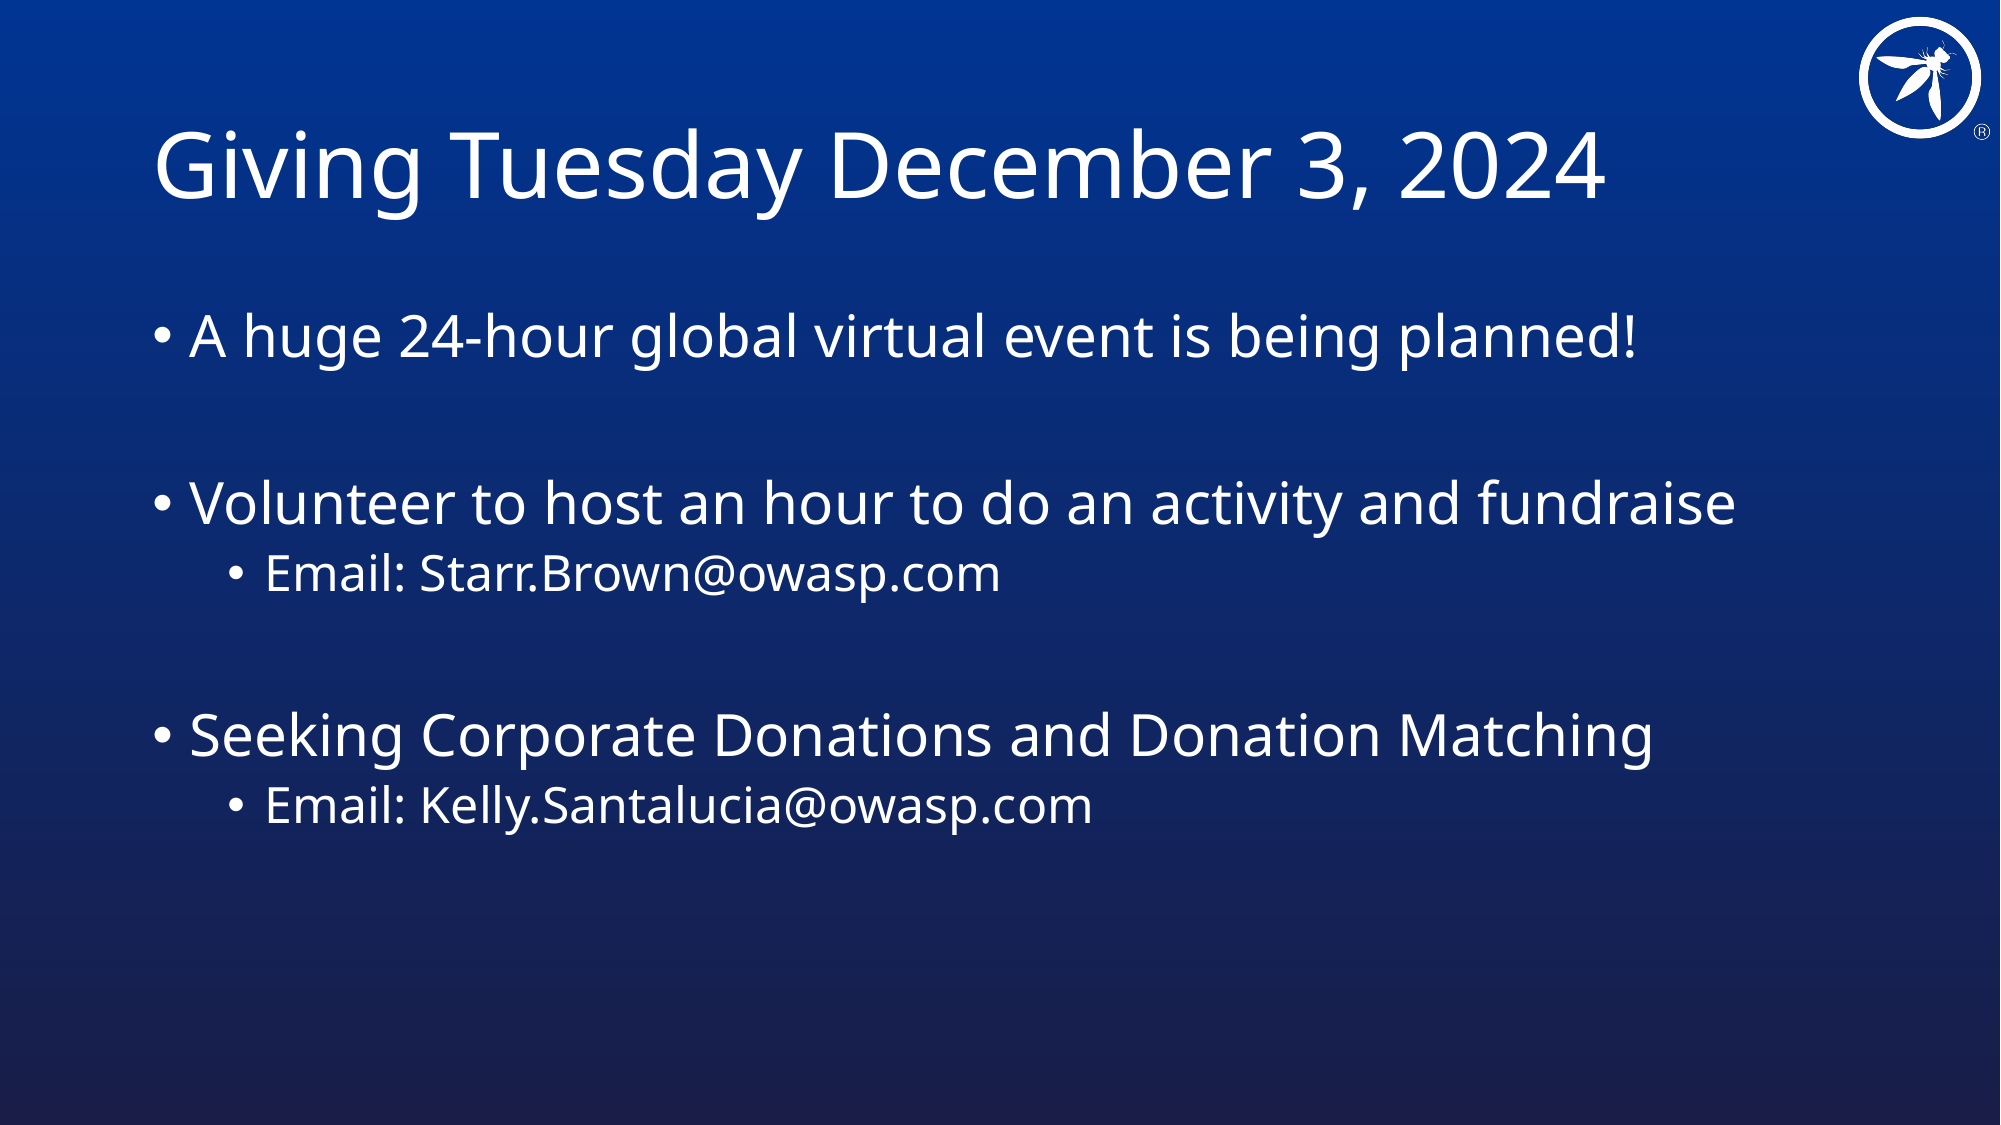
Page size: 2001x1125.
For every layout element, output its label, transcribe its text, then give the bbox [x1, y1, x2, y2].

picture [1797, 0, 2001, 200]
list A huge 24-hour global virtual event is being planned! Volunteer to host an hour to do an activity and fundraise Email: Starr.Brown@owasp.com Seeking Corporate Donations and Donation Matching Email: Kelly.Santalucia@owasp.com [137, 299, 1863, 1014]
title Giving Tuesday December 3, 2024 [137, 59, 1863, 278]
